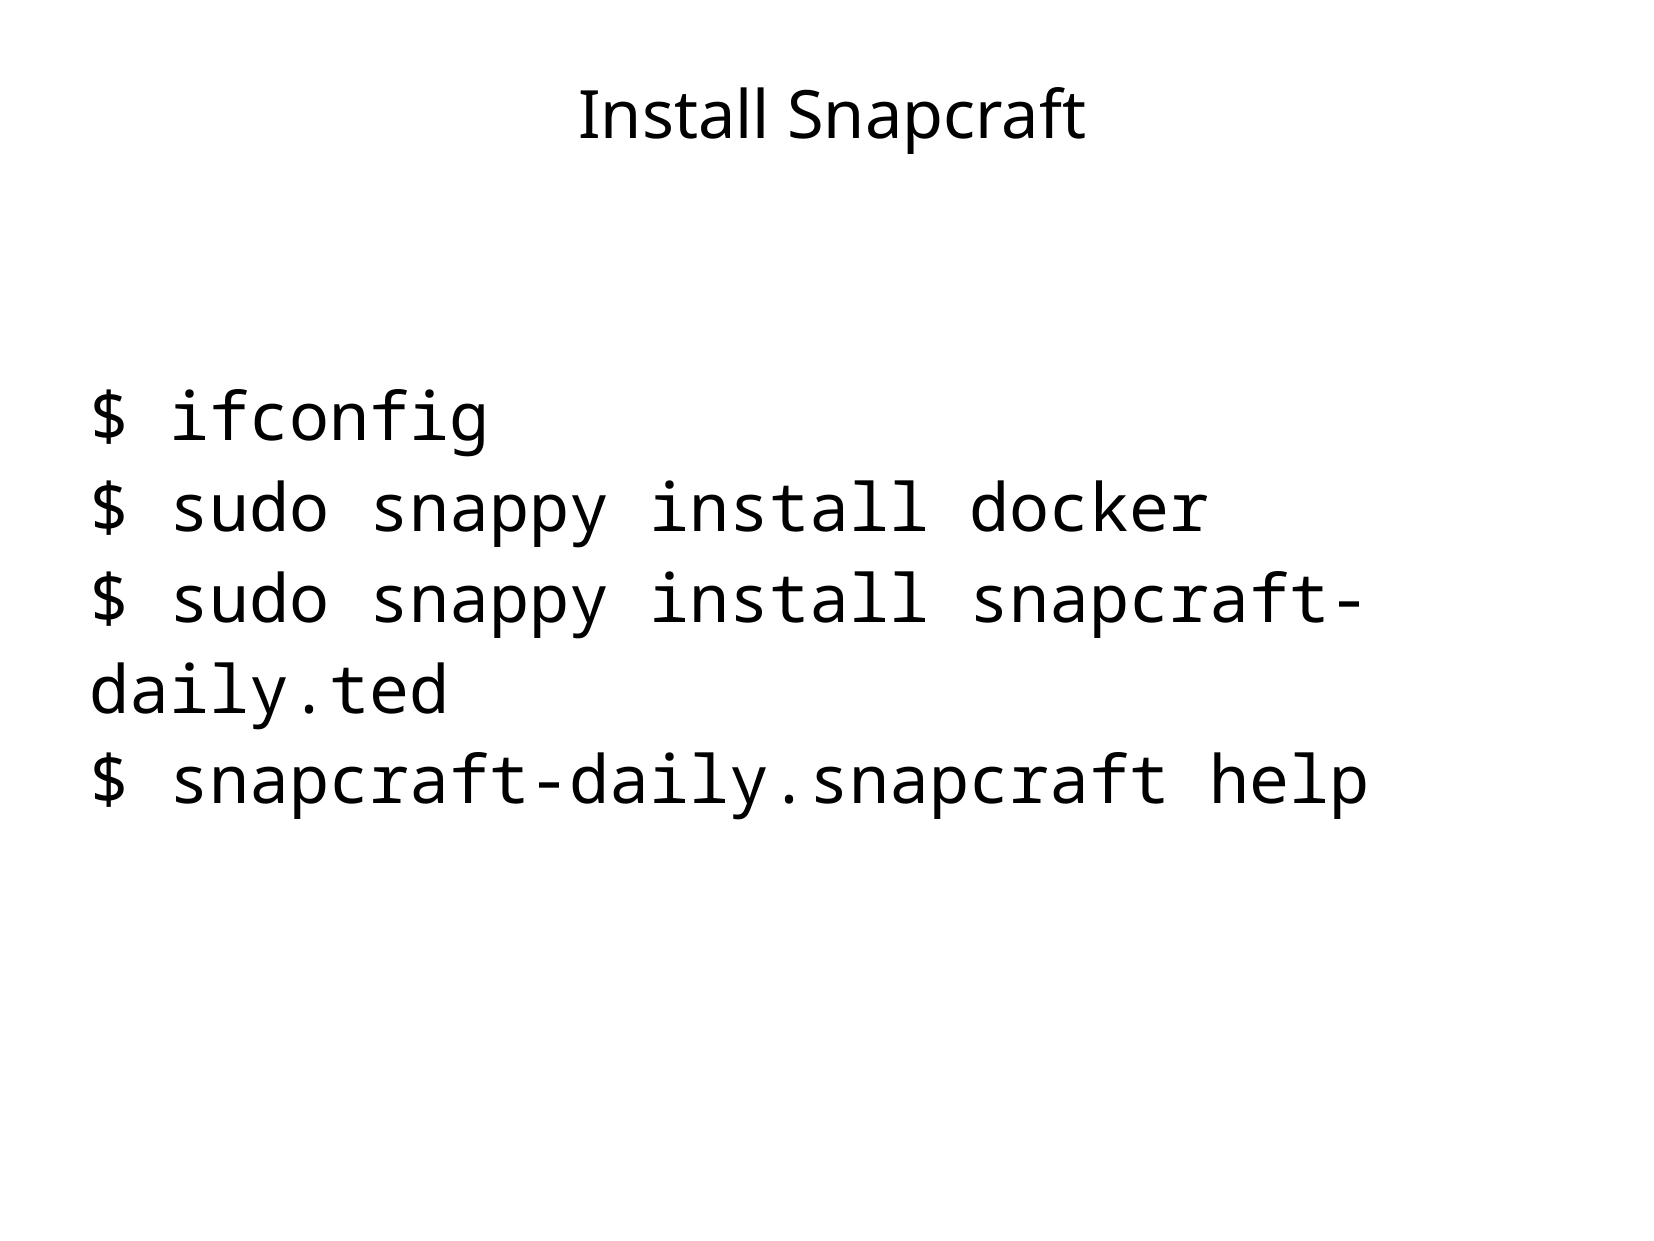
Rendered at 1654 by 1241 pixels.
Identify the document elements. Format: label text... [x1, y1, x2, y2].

text_box Install Snapcraft [60, 59, 1606, 150]
text_box $ ifconfig $ sudo snappy install docker $ sudo snappy install snapcraft-daily.ted $ snapcraft-daily.snapcraft help [75, 362, 1561, 646]
